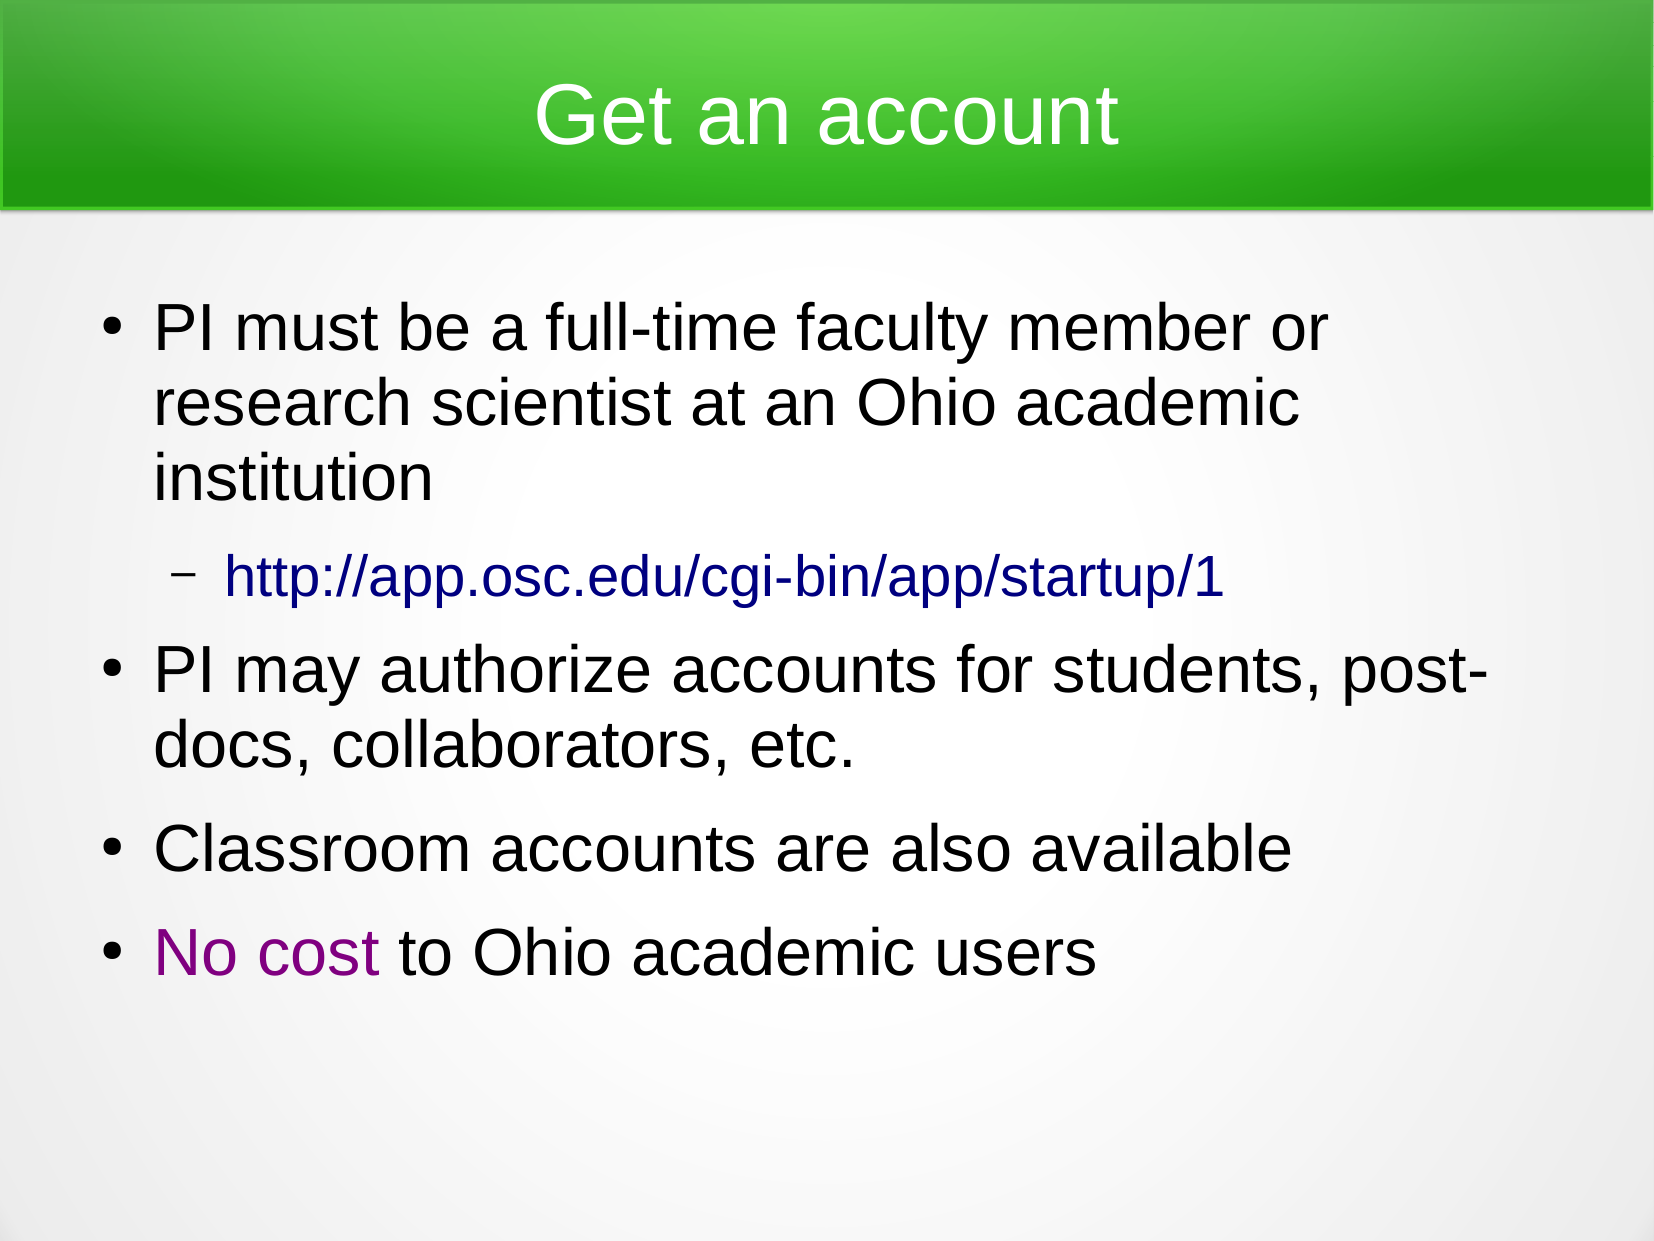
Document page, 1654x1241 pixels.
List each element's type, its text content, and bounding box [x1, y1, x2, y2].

title Get an account [82, 49, 1571, 179]
list PI must be a full-time faculty member or research scientist at an Ohio academic institution http://app.osc.edu/cgi-bin/app/startup/1 PI may authorize accounts for students, post-docs, collaborators, etc. Classroom accounts are also available No cost to Ohio academic users [82, 290, 1538, 1010]
